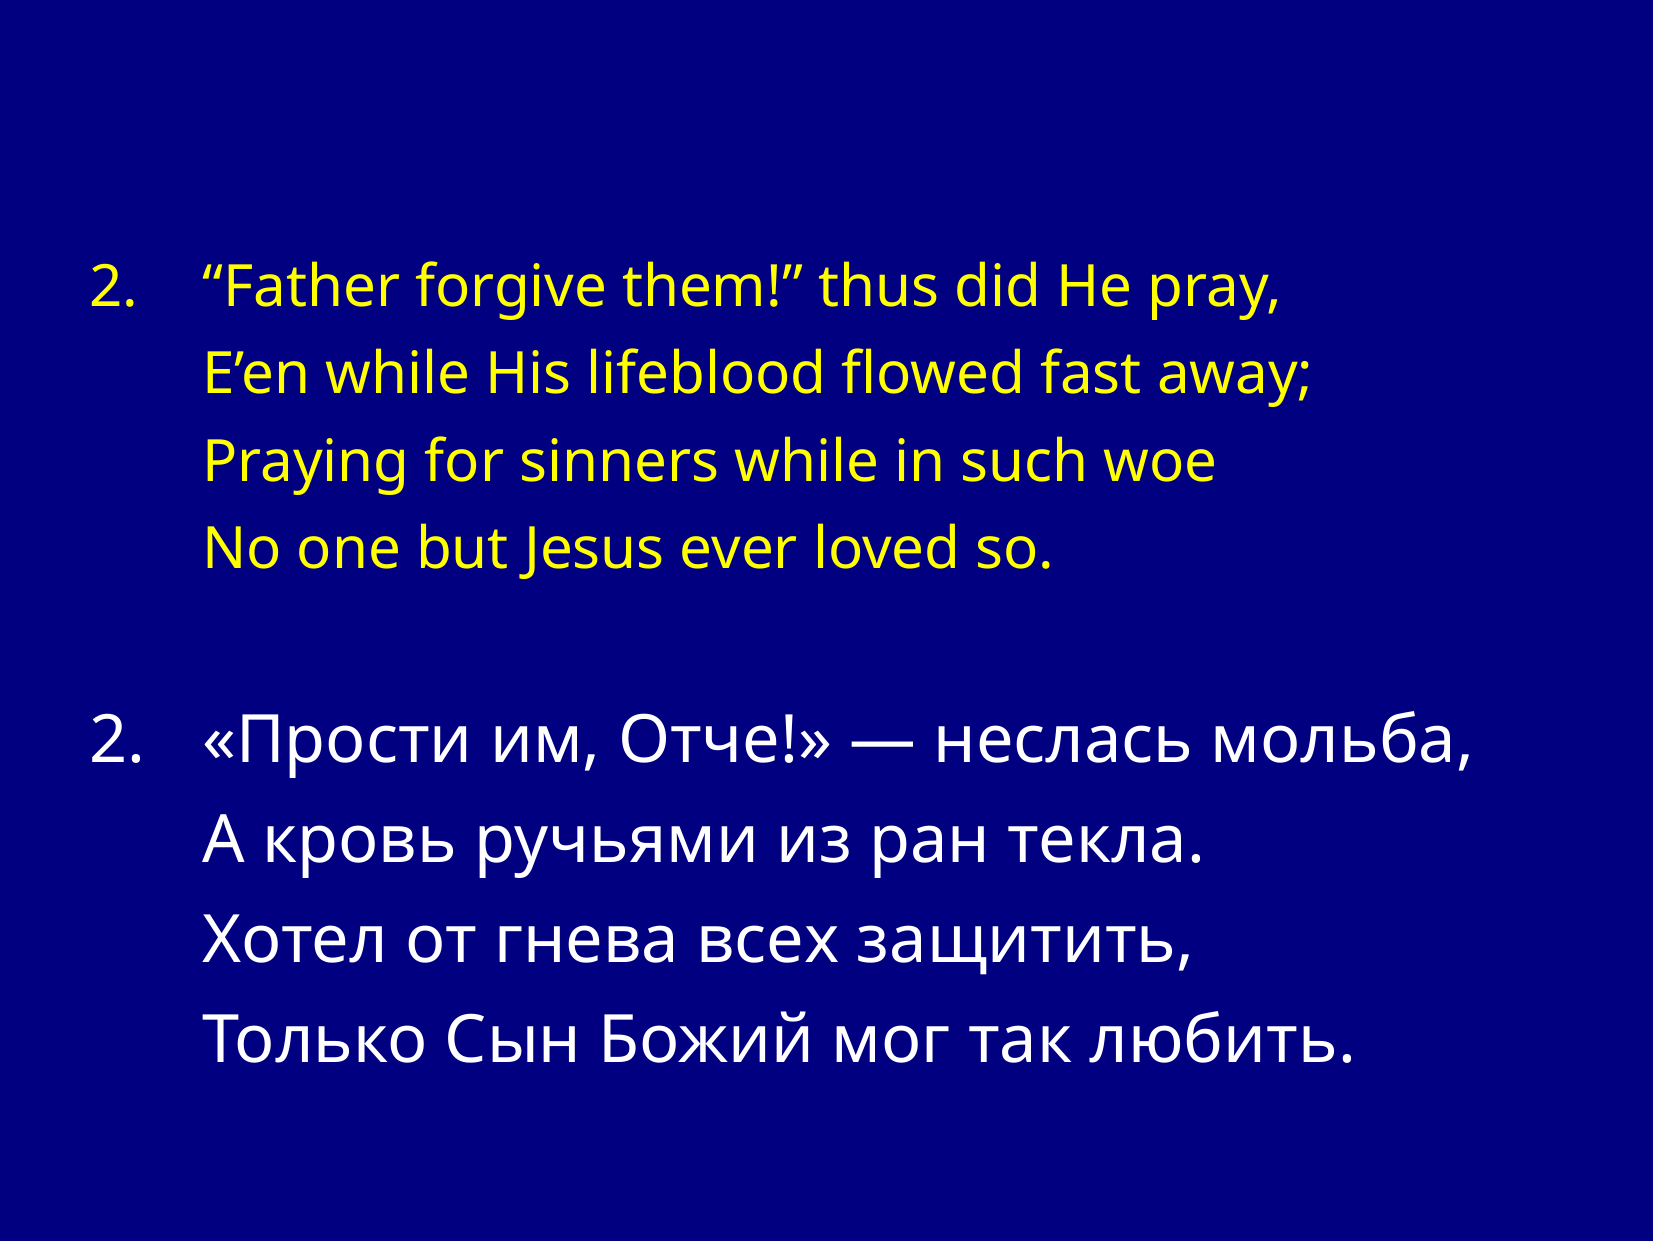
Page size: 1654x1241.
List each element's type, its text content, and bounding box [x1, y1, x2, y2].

text_box 2. “Father forgive them!” thus did He pray, E’en while His lifeblood flowed fast away; Praying for sinners while in such woe No one but Jesus ever loved so. [75, 150, 1576, 638]
text_box 2. «Прости им, Отче!» — неслась мольба, А кровь ручьями из ран текла. Хотел от гнева всех защитить, Только Сын Божий мог так любить. [75, 675, 1653, 1163]
